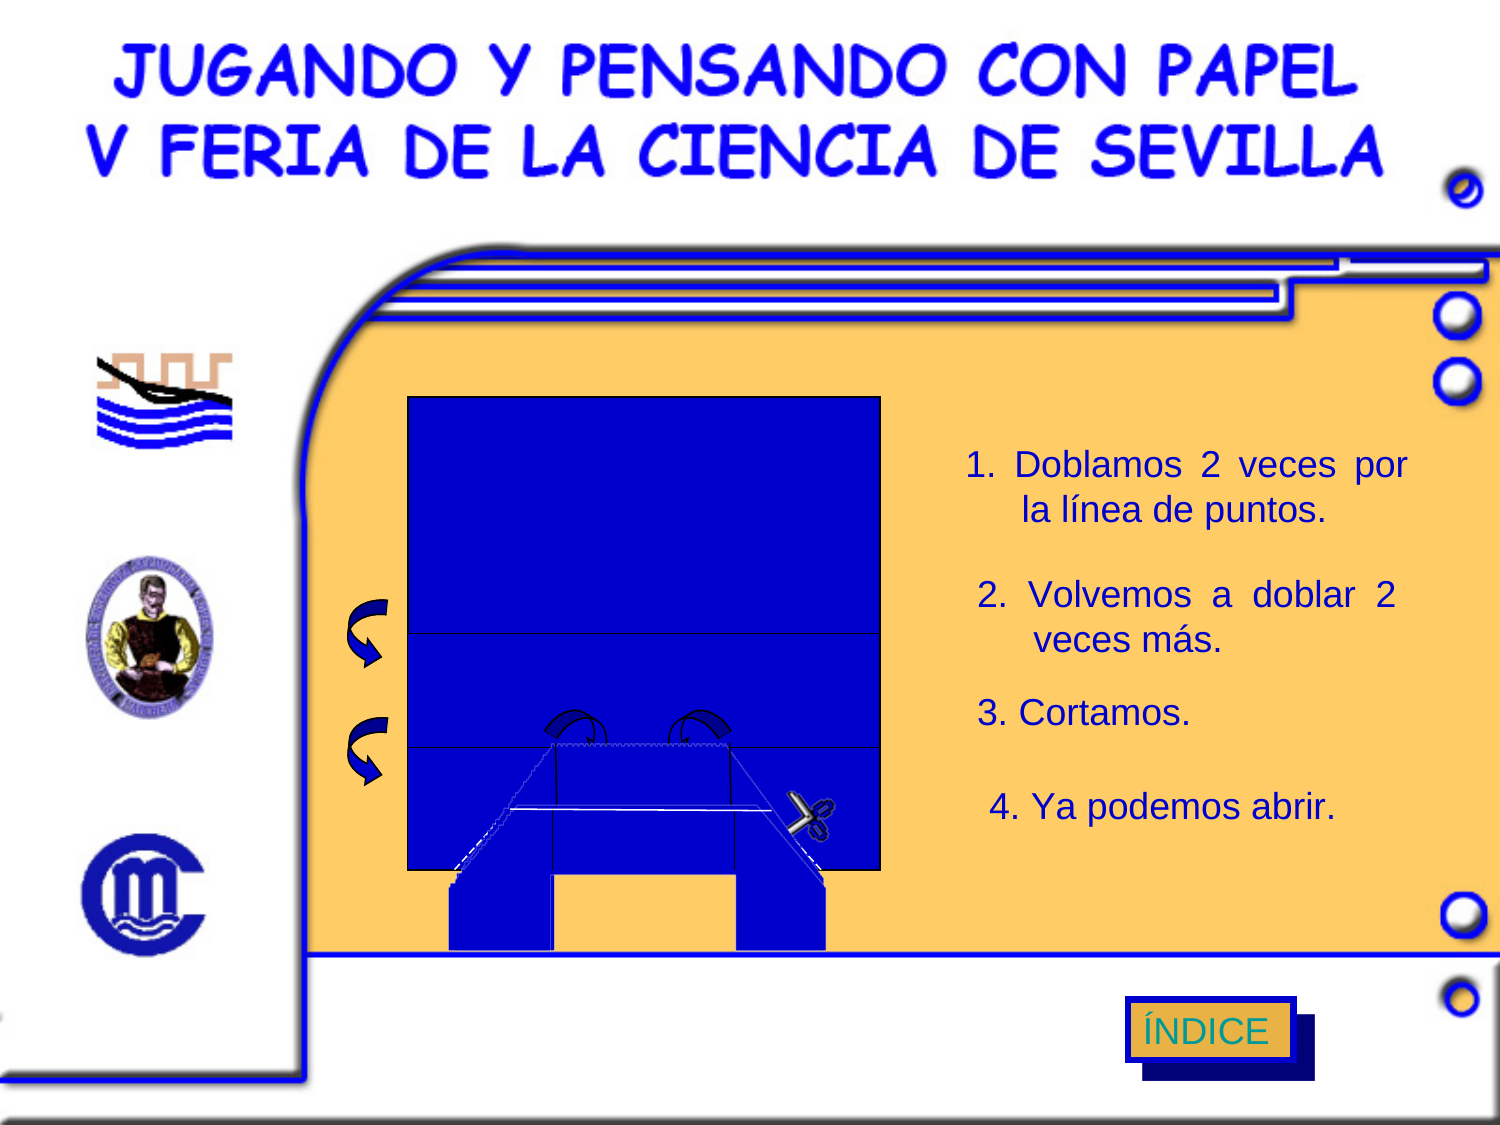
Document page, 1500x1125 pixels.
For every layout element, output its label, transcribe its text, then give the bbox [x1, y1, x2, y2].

picture [0, 0, 1500, 1125]
text_box [407, 397, 881, 870]
text_box 3. Cortamos. [962, 680, 1258, 742]
text_box [347, 600, 388, 668]
text_box 4. Ya podemos abrir. [974, 774, 1377, 836]
text_box 1. Doblamos 2 veces por la línea de puntos. [950, 432, 1424, 538]
text_box [348, 717, 388, 785]
text_box 2. Volvemos a doblar 2 veces más. [962, 562, 1412, 668]
text_box ÍNDICE [1128, 999, 1294, 1060]
